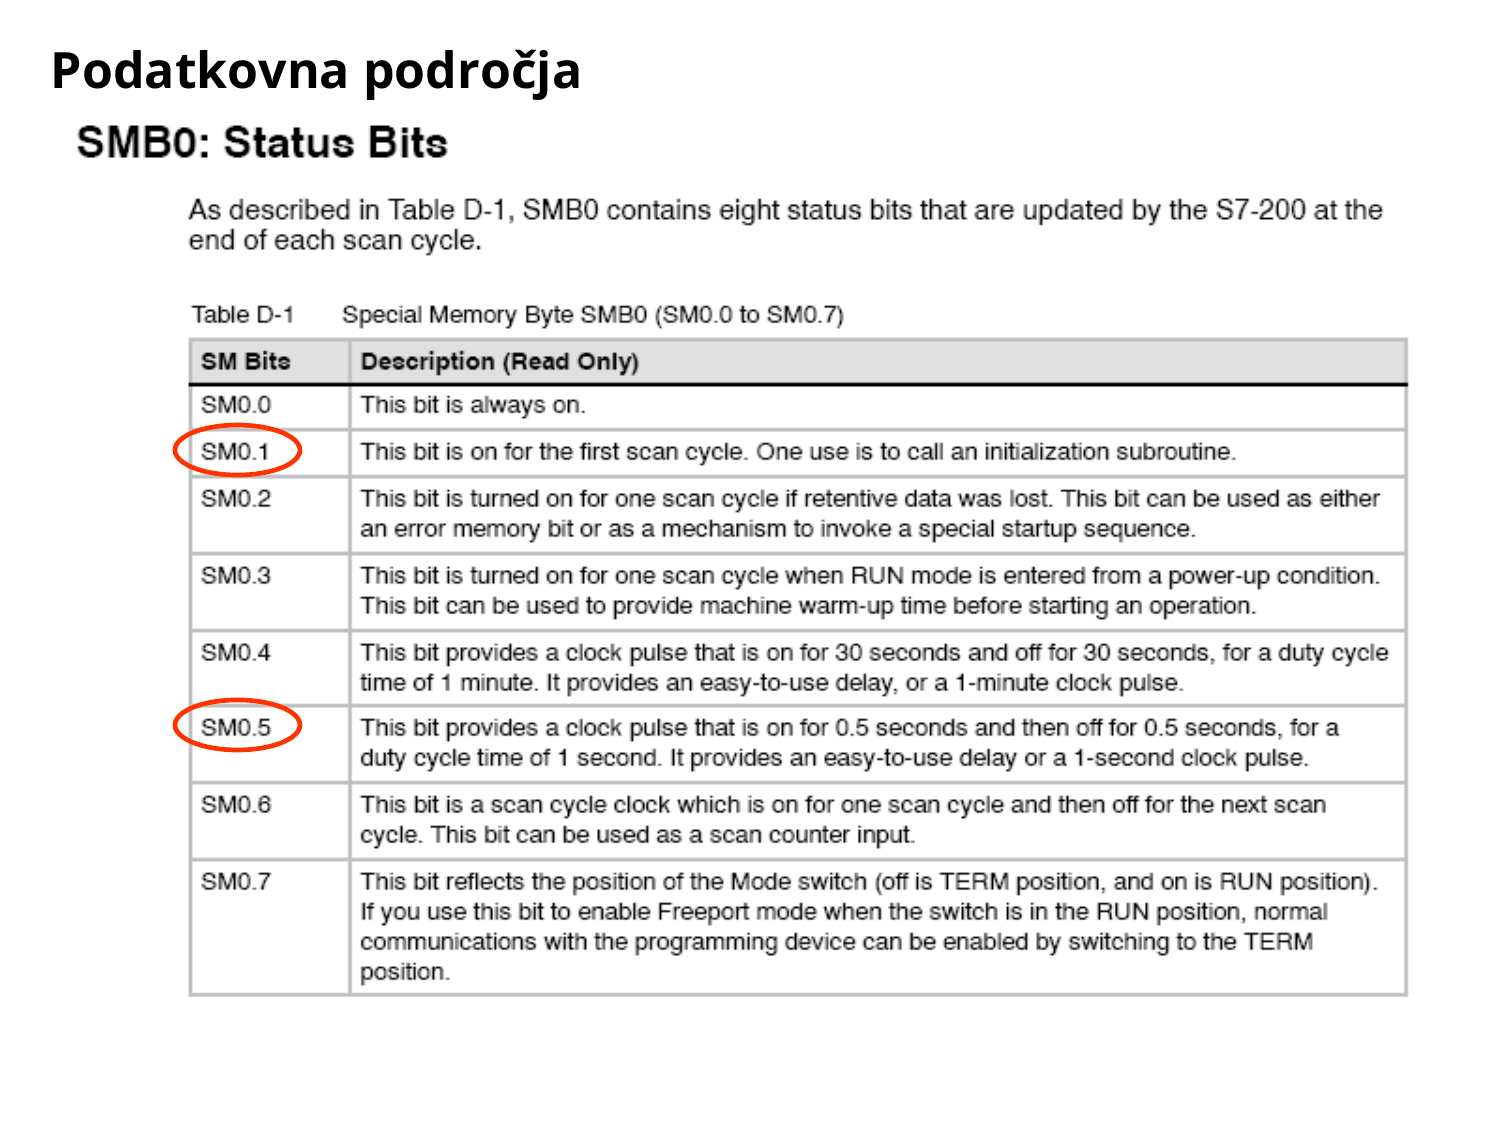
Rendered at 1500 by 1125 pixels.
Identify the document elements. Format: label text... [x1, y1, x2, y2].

picture [69, 111, 1431, 1014]
text_box Podatkovna področja [35, 30, 598, 106]
